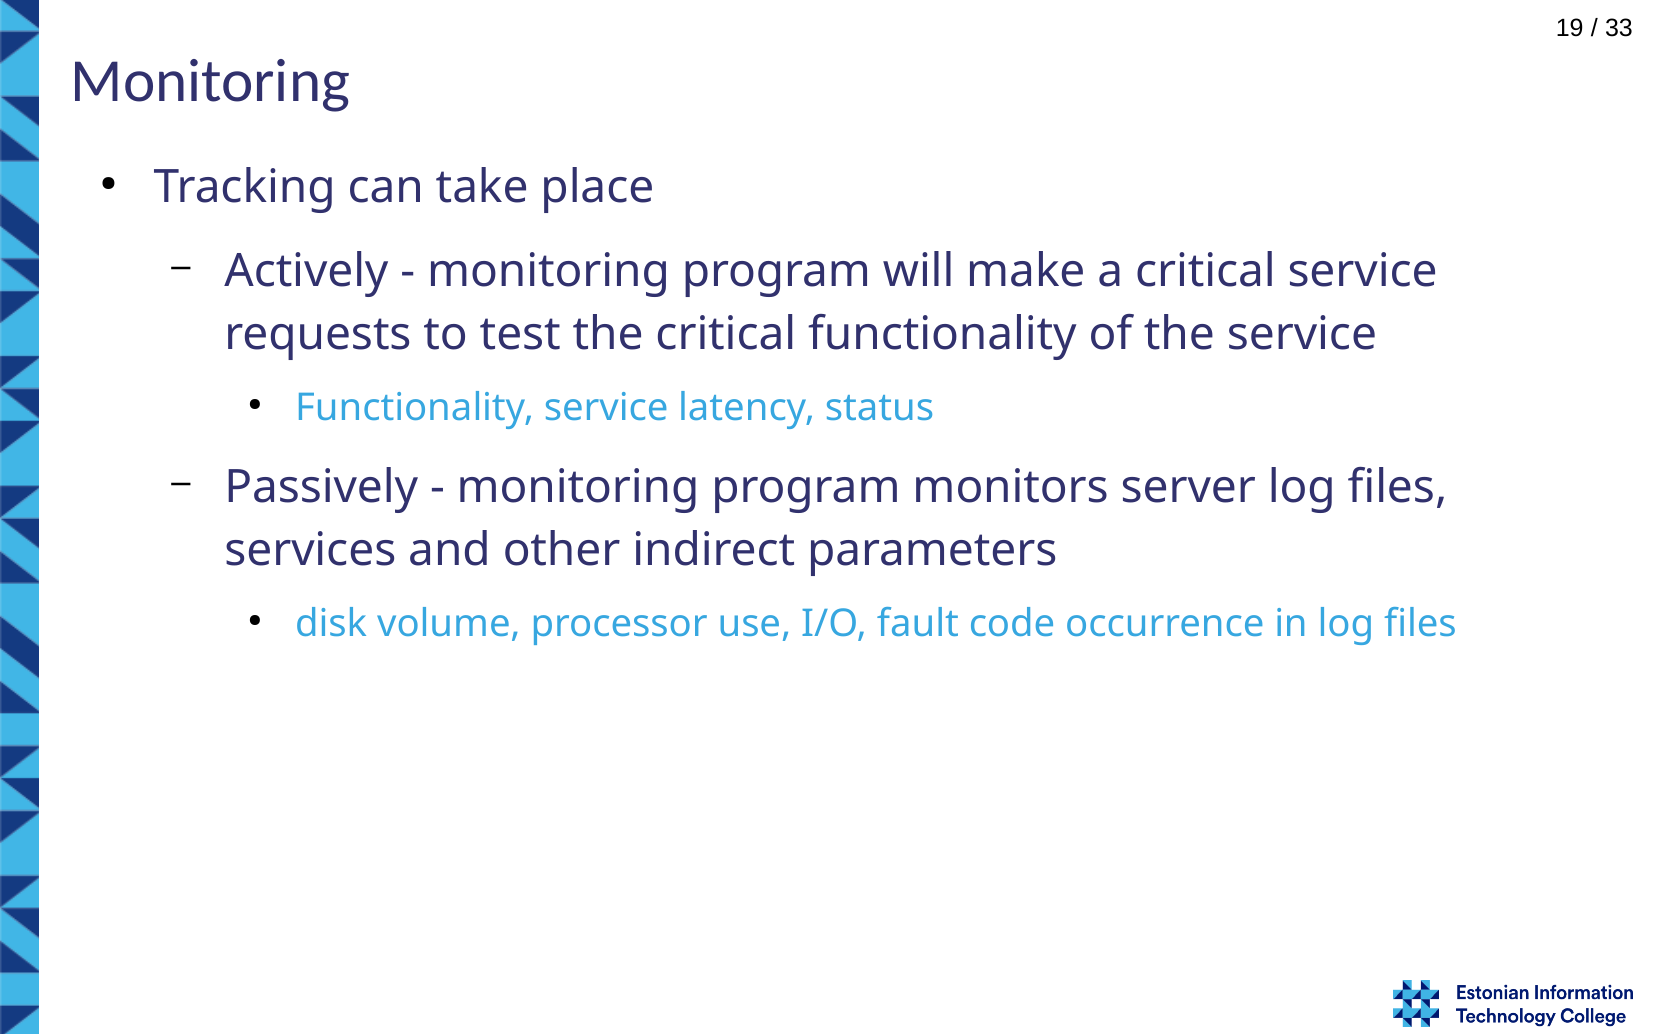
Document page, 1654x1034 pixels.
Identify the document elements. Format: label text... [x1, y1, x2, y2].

picture [1393, 980, 1633, 1027]
list Tracking can take place Actively - monitoring program will make a critical service requests to test the critical functionality of the service Functionality, service latency, status Passively - monitoring program monitors server log files, services and other indirect parameters disk volume, processor use, I/O, fault code occurrence in log files [82, 153, 1595, 709]
title Monitoring [70, 41, 1630, 130]
